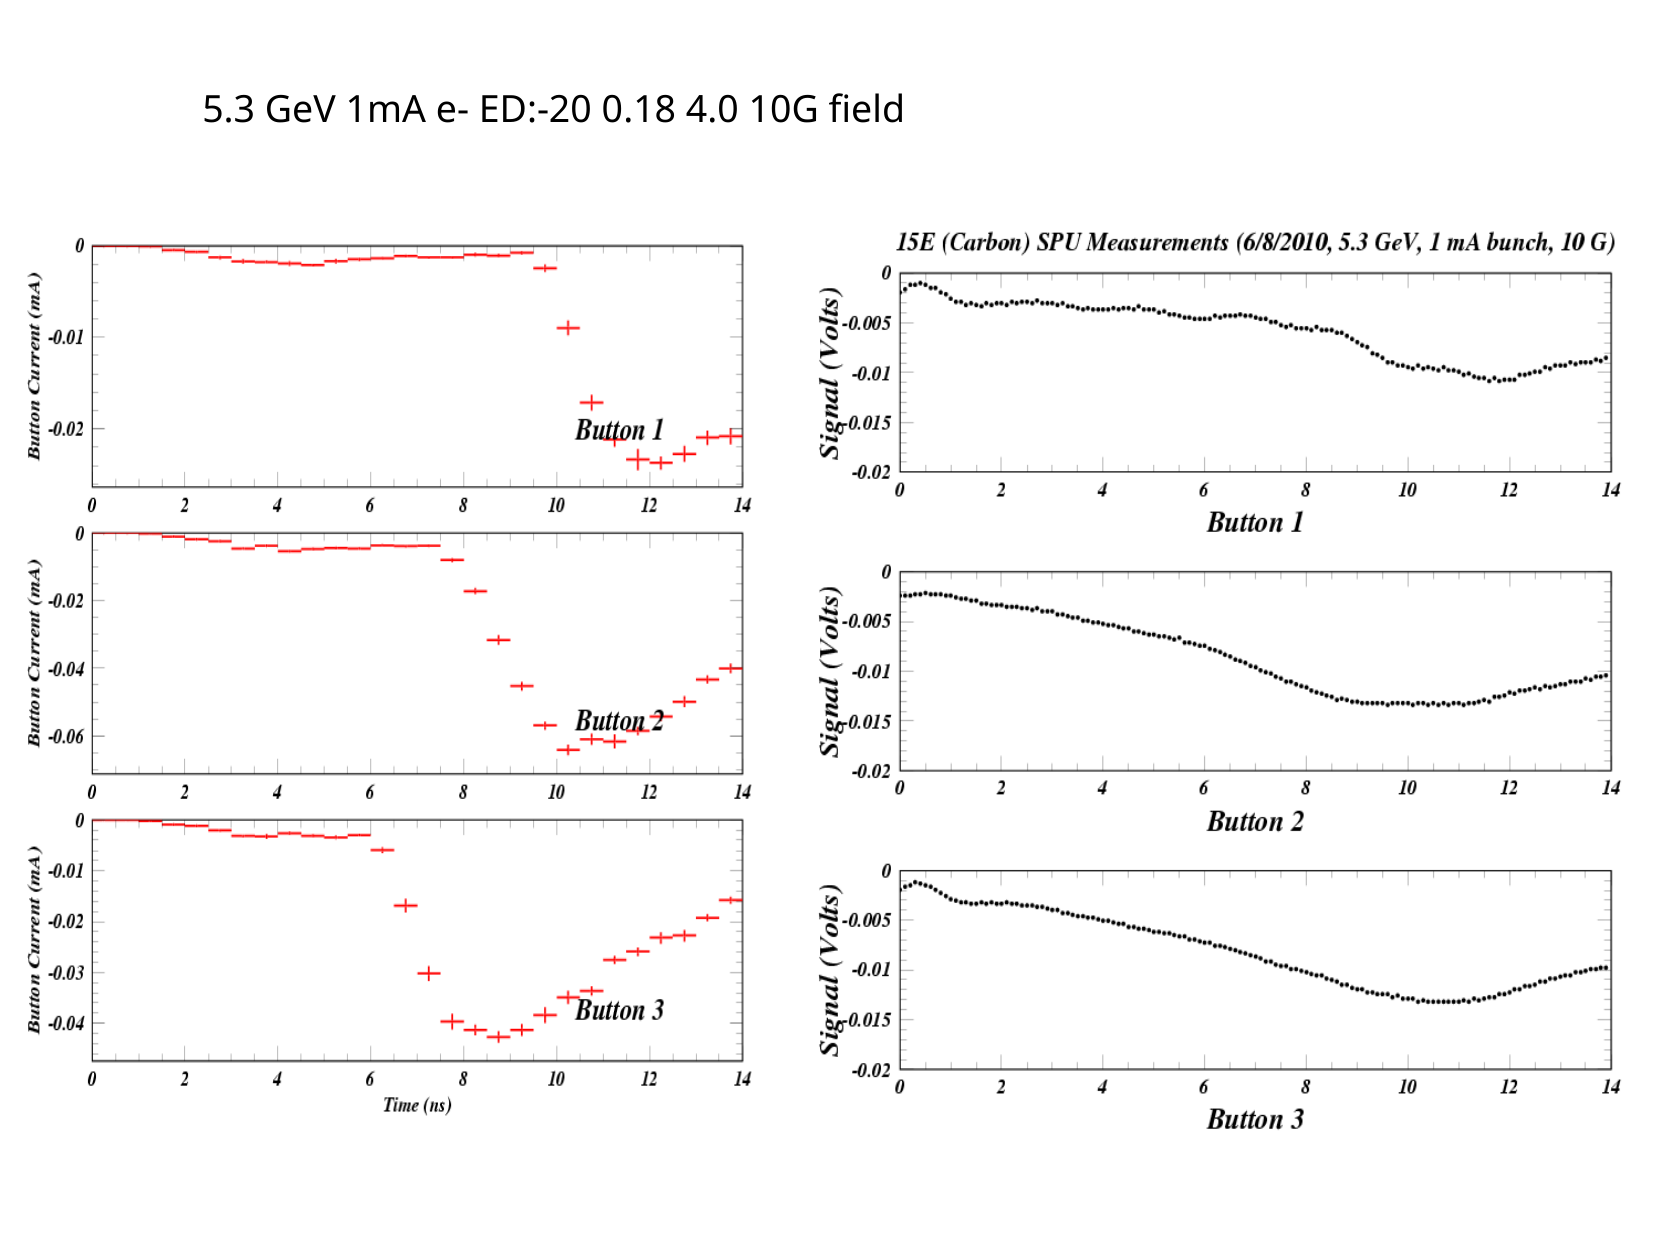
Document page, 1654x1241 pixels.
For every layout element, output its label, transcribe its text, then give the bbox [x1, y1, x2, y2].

picture [6, 224, 1651, 1163]
text_box 5.3 GeV 1mA e- ED:-20 0.18 4.0 10G field [187, 75, 1126, 134]
